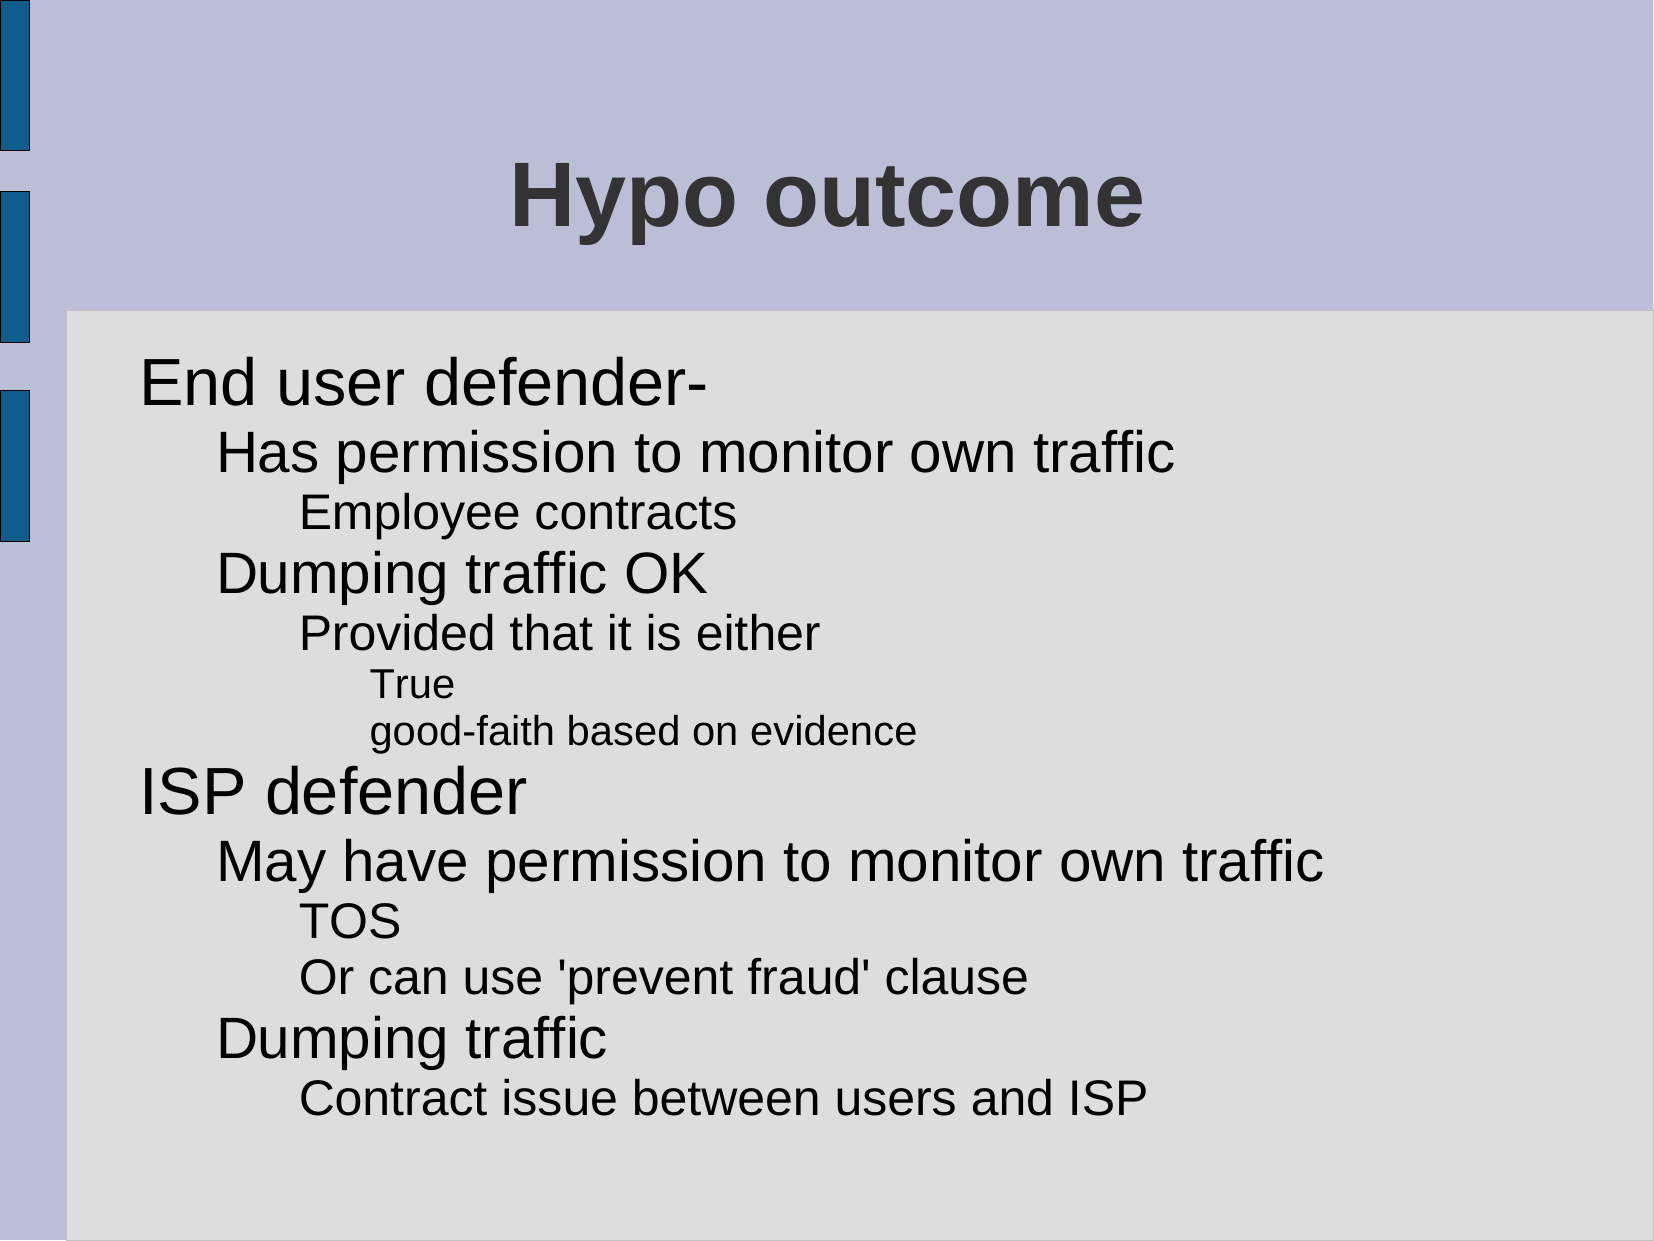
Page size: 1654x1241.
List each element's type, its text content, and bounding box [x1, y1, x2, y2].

title Hypo outcome [121, 98, 1534, 291]
list End user defender- Has permission to monitor own traffic Employee contracts Dumping traffic OK Provided that it is either True good-faith based on evidence ISP defender May have permission to monitor own traffic TOS Or can use 'prevent fraud' clause Dumping traffic Contract issue between users and ISP [121, 344, 1534, 1151]
